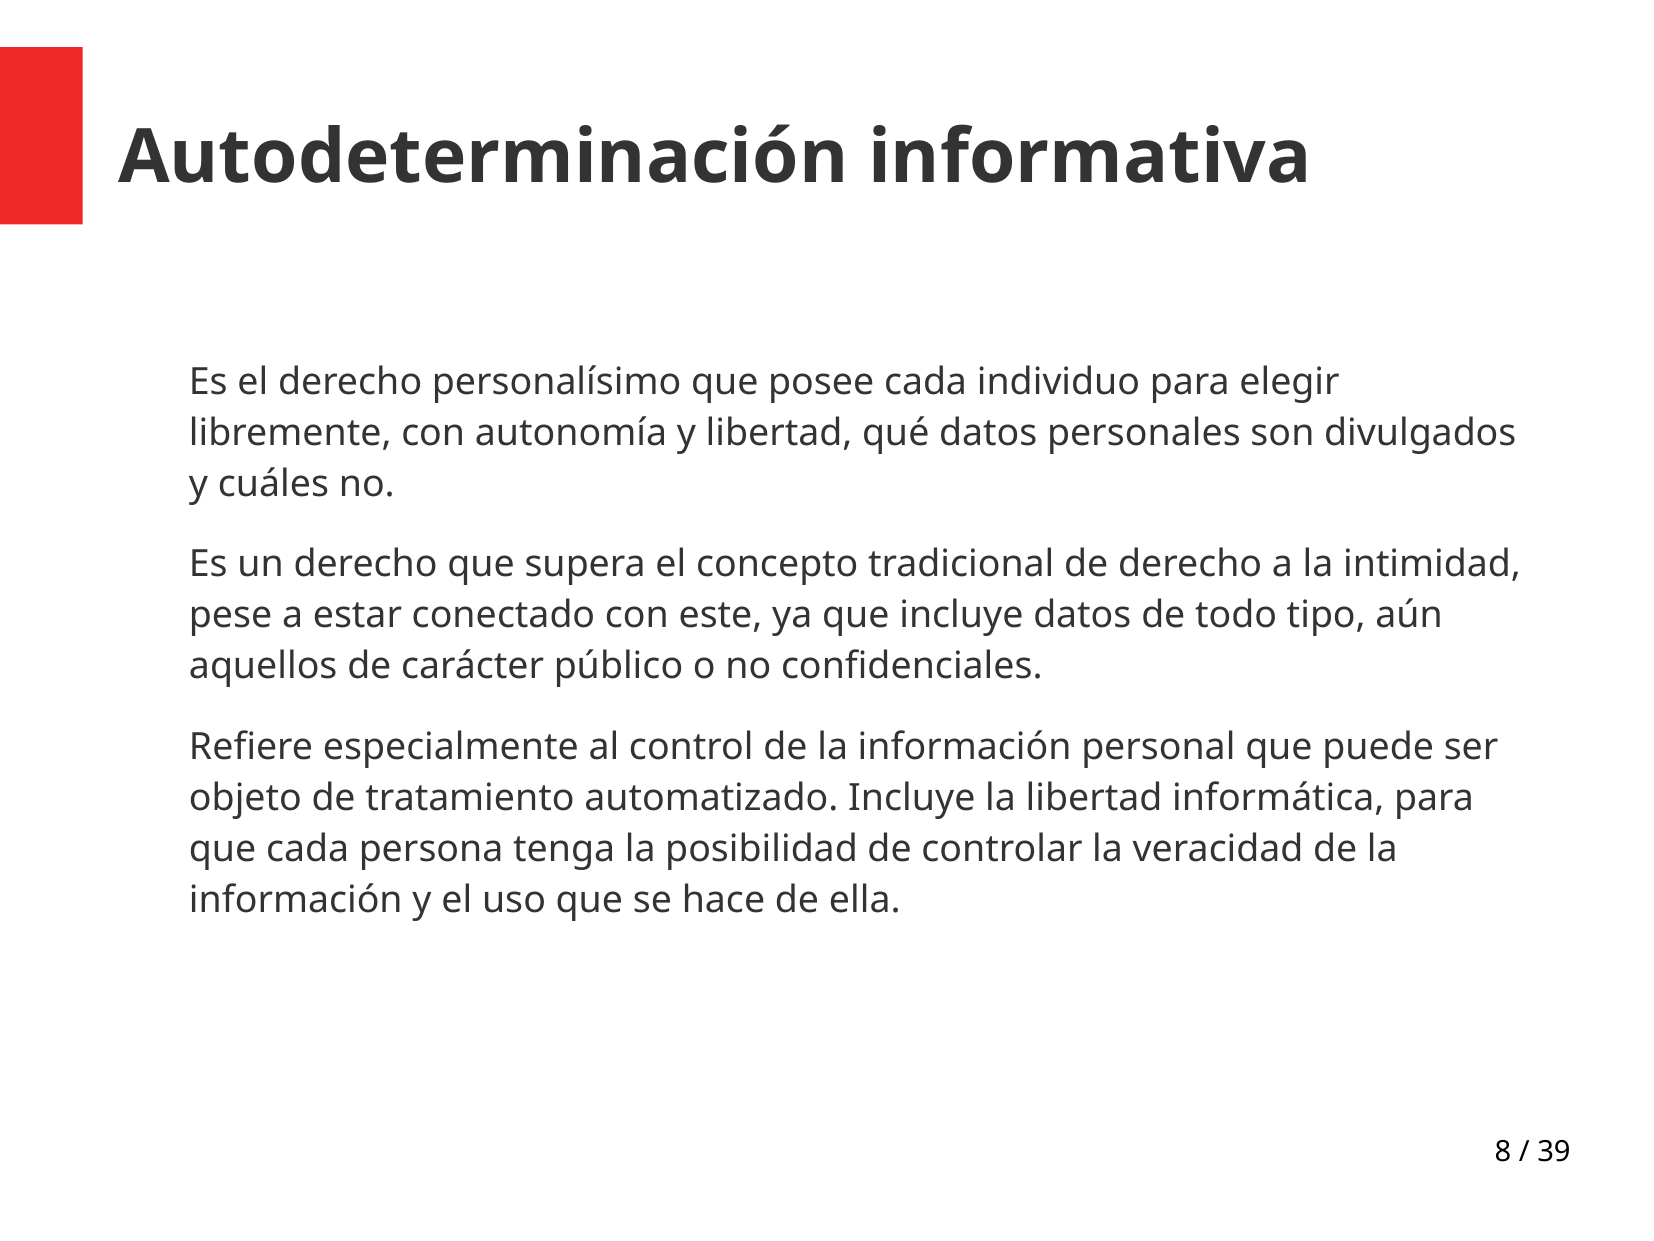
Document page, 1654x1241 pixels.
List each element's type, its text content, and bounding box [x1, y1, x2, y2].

list Es el derecho personalísimo que posee cada individuo para elegir libremente, con autonomía y libertad, qué datos personales son divulgados y cuáles no. Es un derecho que supera el concepto tradicional de derecho a la intimidad, pese a estar conectado con este, ya que incluye datos de todo tipo, aún aquellos de carácter público o no confidenciales. Refiere especialmente al control de la información personal que puede ser objeto de tratamiento automatizado. Incluye la libertad informática, para que cada persona tenga la posibilidad de controlar la veracidad de la información y el uso que se hace de ella. [118, 354, 1536, 1074]
title Autodeterminación informativa [118, 49, 1571, 257]
